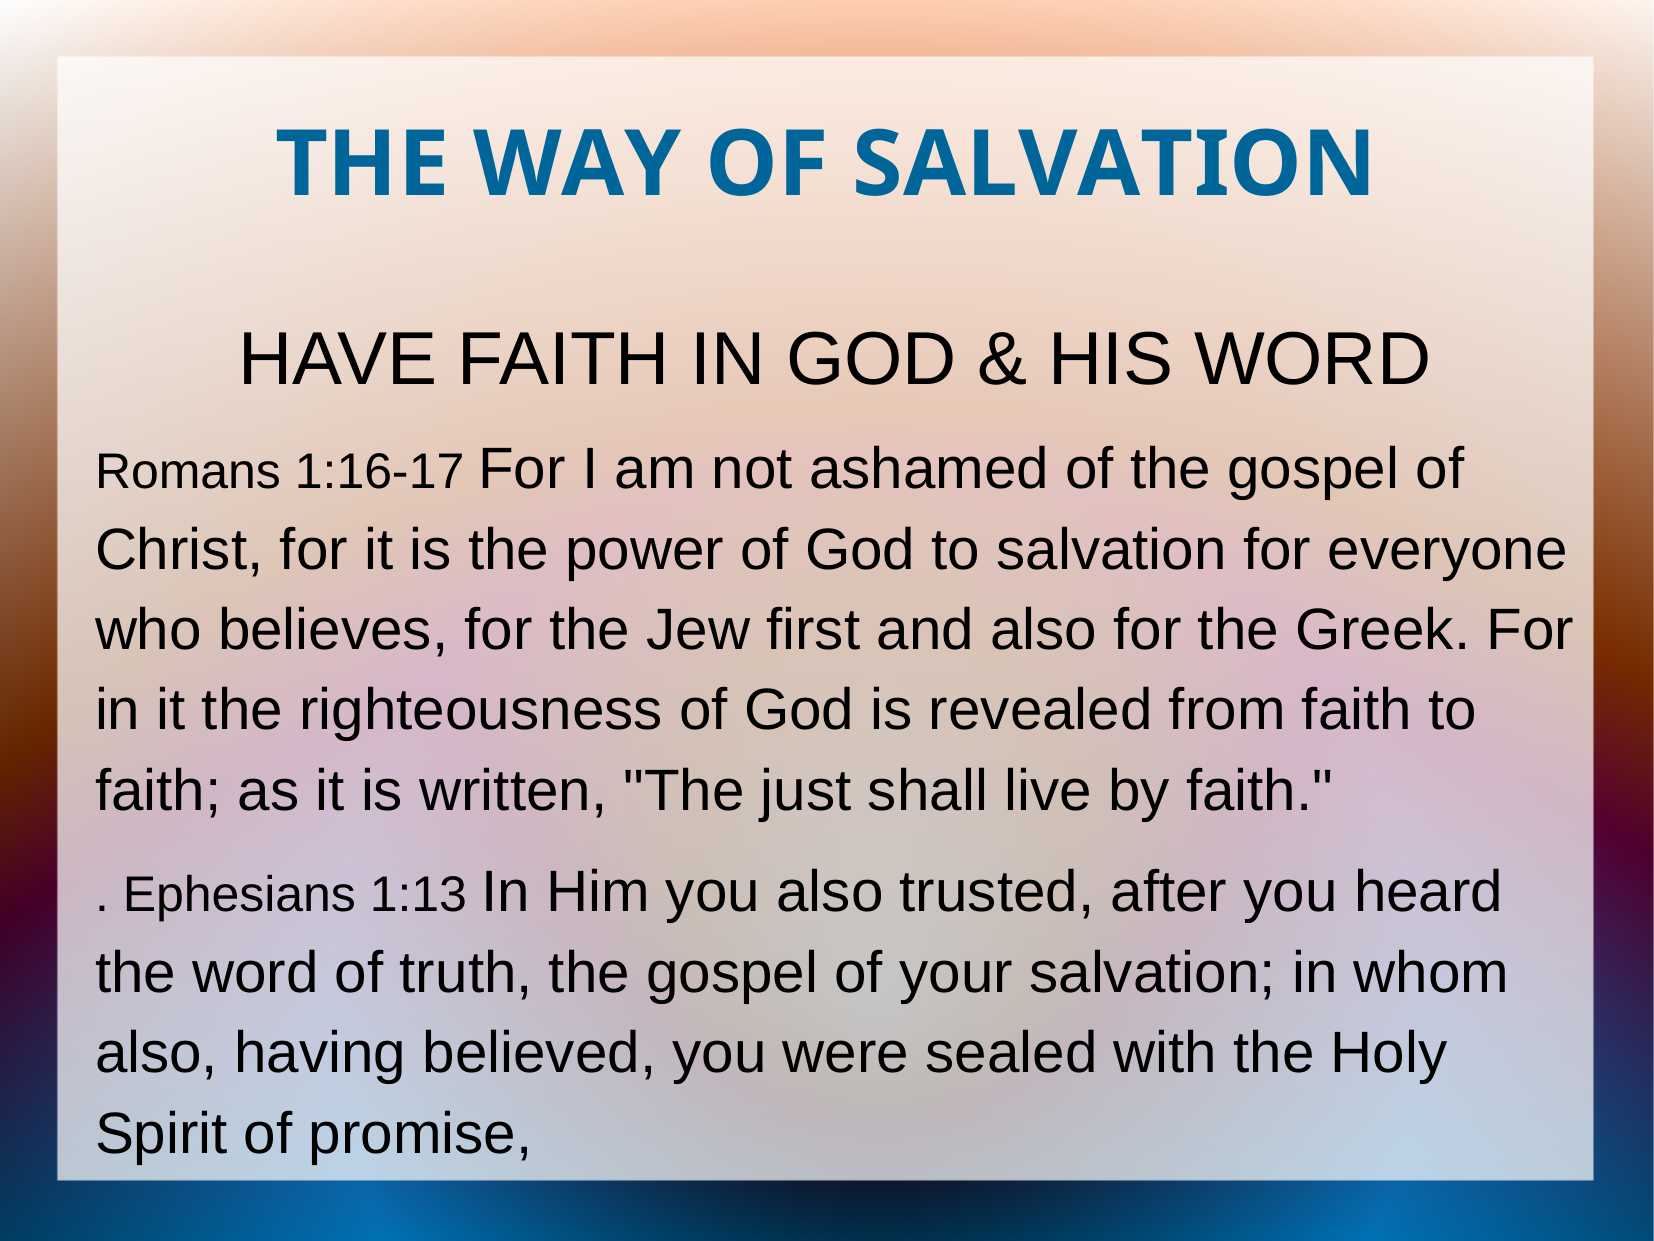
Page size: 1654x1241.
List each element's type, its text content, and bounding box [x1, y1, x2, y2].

title THE WAY OF SALVATION [82, 103, 1571, 215]
text_box HAVE FAITH IN GOD & HIS WORD Romans 1:16-17 For I am not ashamed of the gospel of Christ, for it is the power of God to salvation for everyone who believes, for the Jew first and also for the Greek. For in it the righteousness of God is revealed from faith to faith; as it is written, "The just shall live by faith." . Ephesians 1:13 In Him you also trusted, after you heard the word of truth, the gospel of your salvation; in whom also, having believed, you were sealed with the Holy Spirit of promise, . [80, 222, 1597, 1241]
